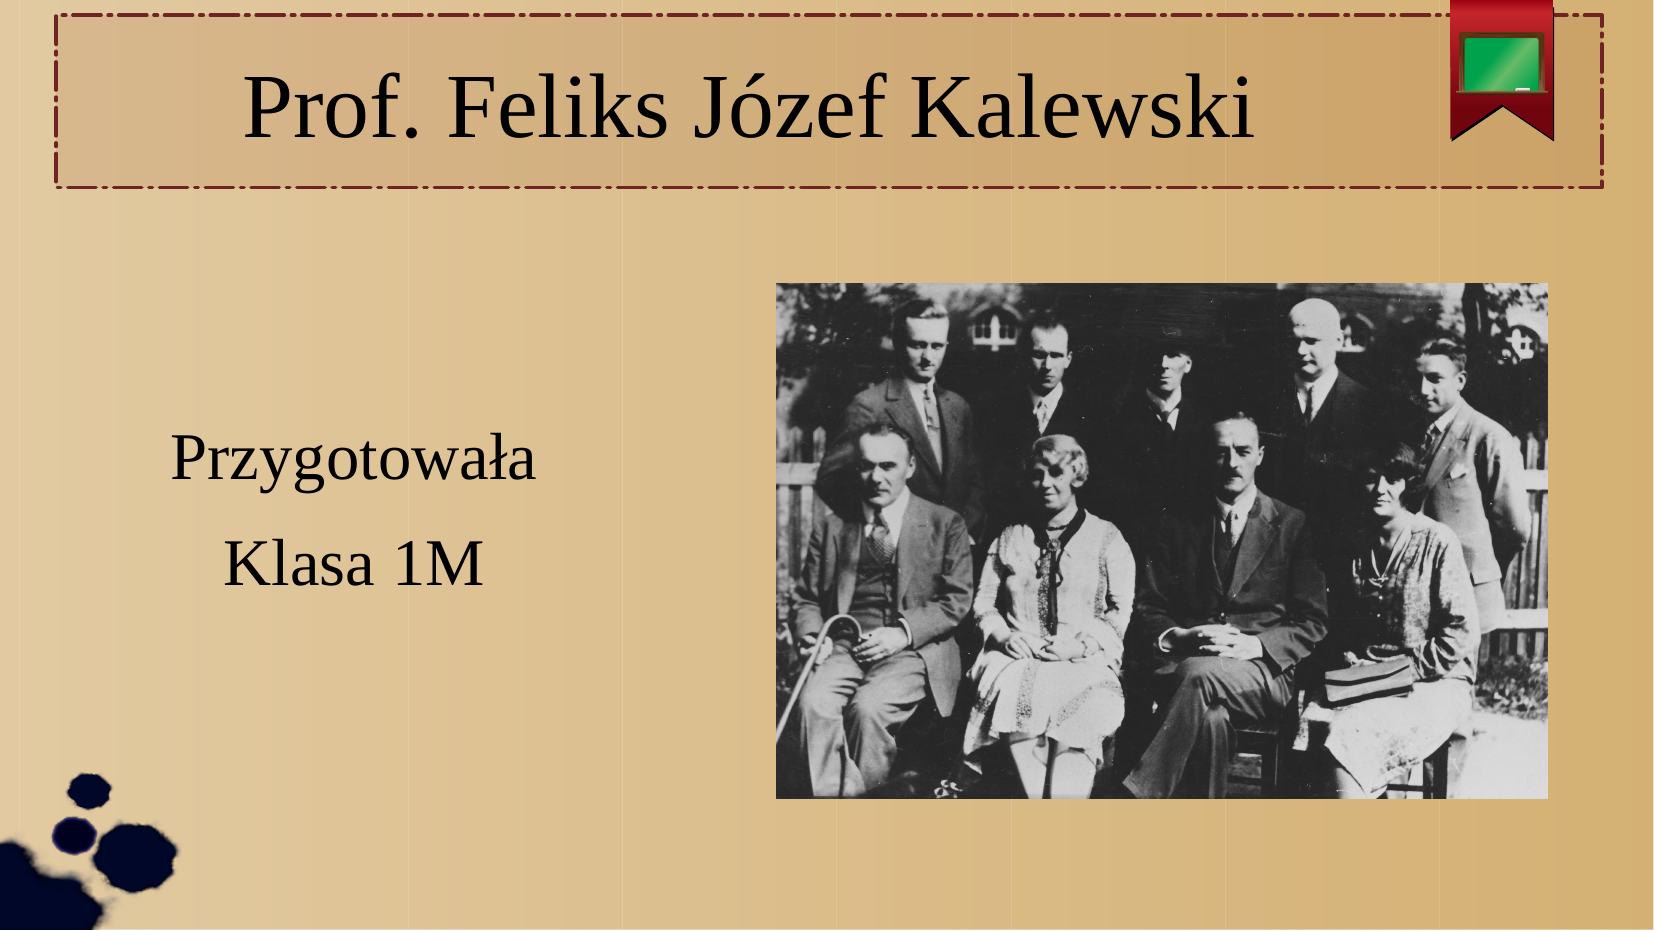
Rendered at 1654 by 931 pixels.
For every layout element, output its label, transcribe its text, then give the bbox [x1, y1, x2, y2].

title Prof. Feliks Józef Kalewski [59, 11, 1441, 189]
subtitle Przygotowała Klasa 1M [0, 236, 1099, 776]
picture [1456, 32, 1548, 95]
picture [776, 283, 1548, 799]
